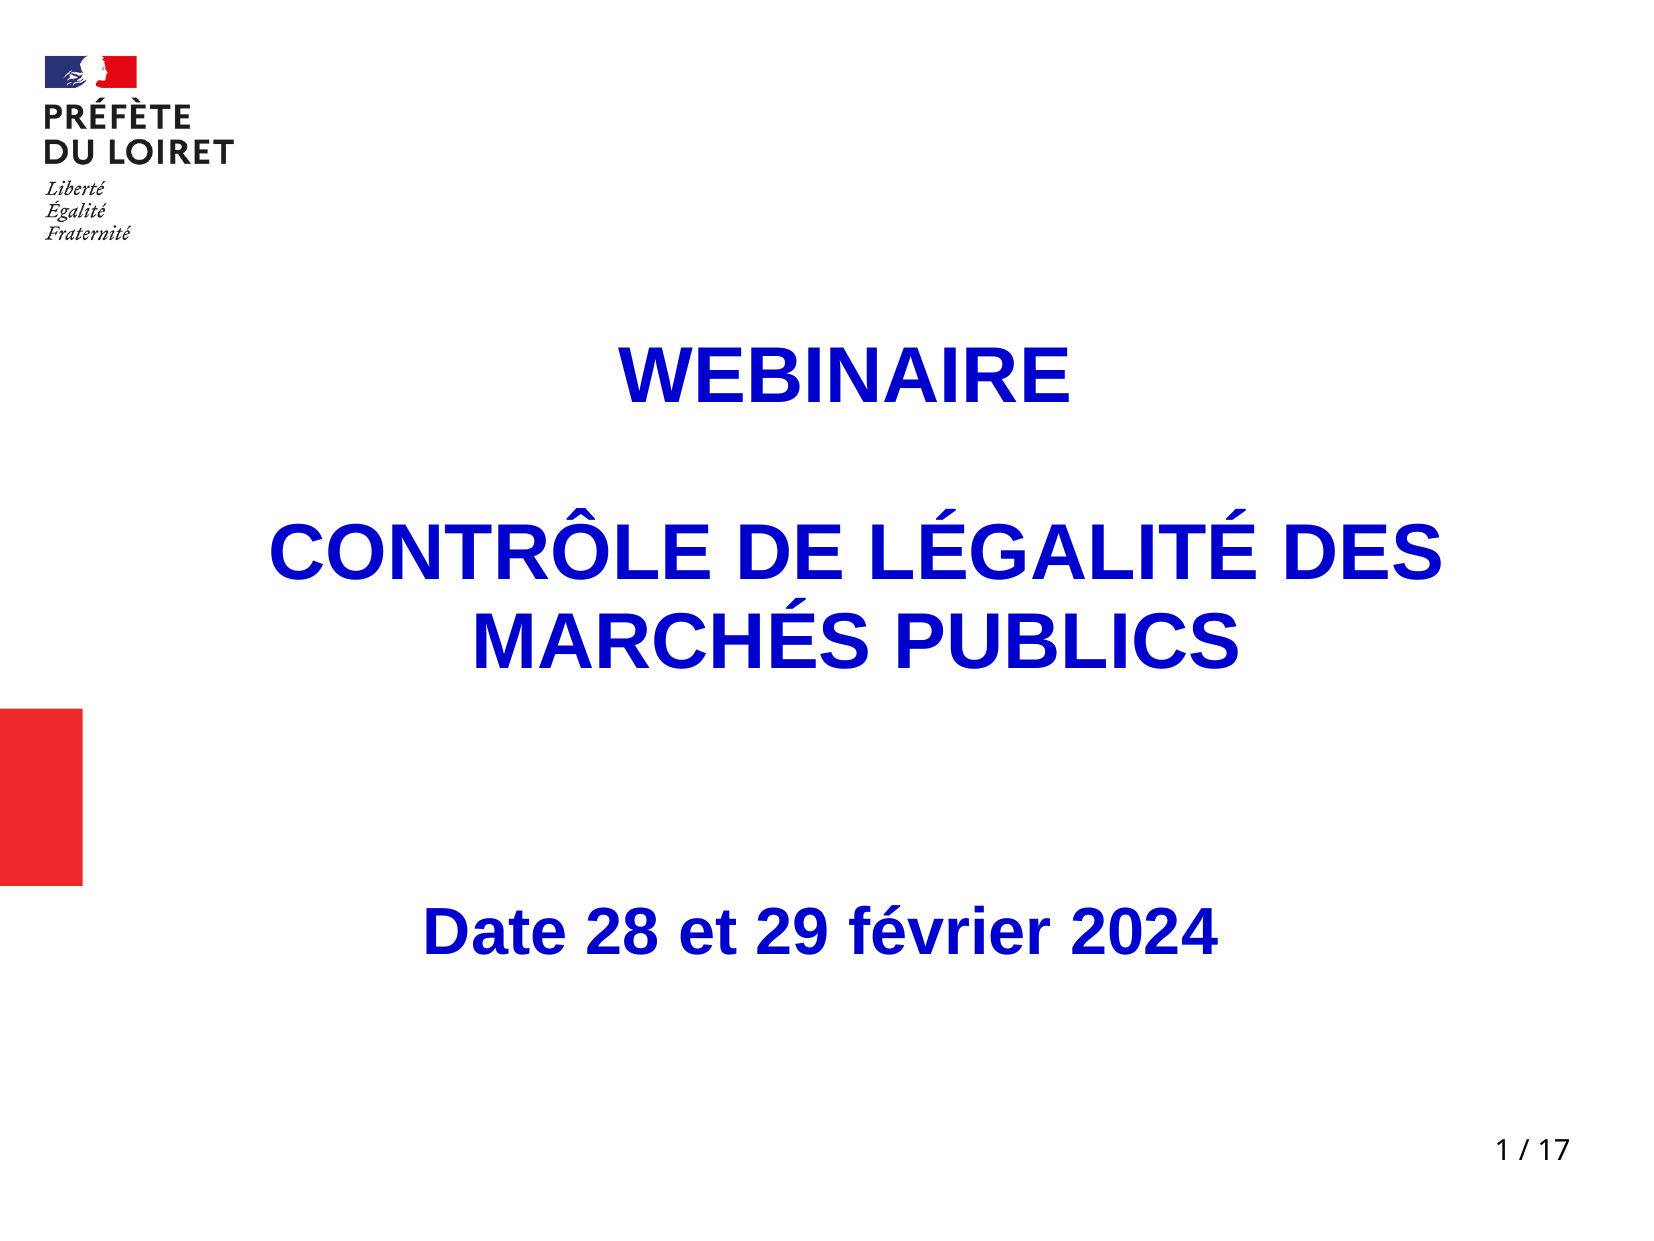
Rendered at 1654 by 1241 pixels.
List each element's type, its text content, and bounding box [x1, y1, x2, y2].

picture [11, 23, 272, 272]
title WEBINAIRE CONTRÔLE DE LÉGALITÉ DES MARCHÉS PUBLICS [94, 330, 1619, 1012]
subtitle Date 28 et 29 février 2024 [118, 850, 1524, 1012]
